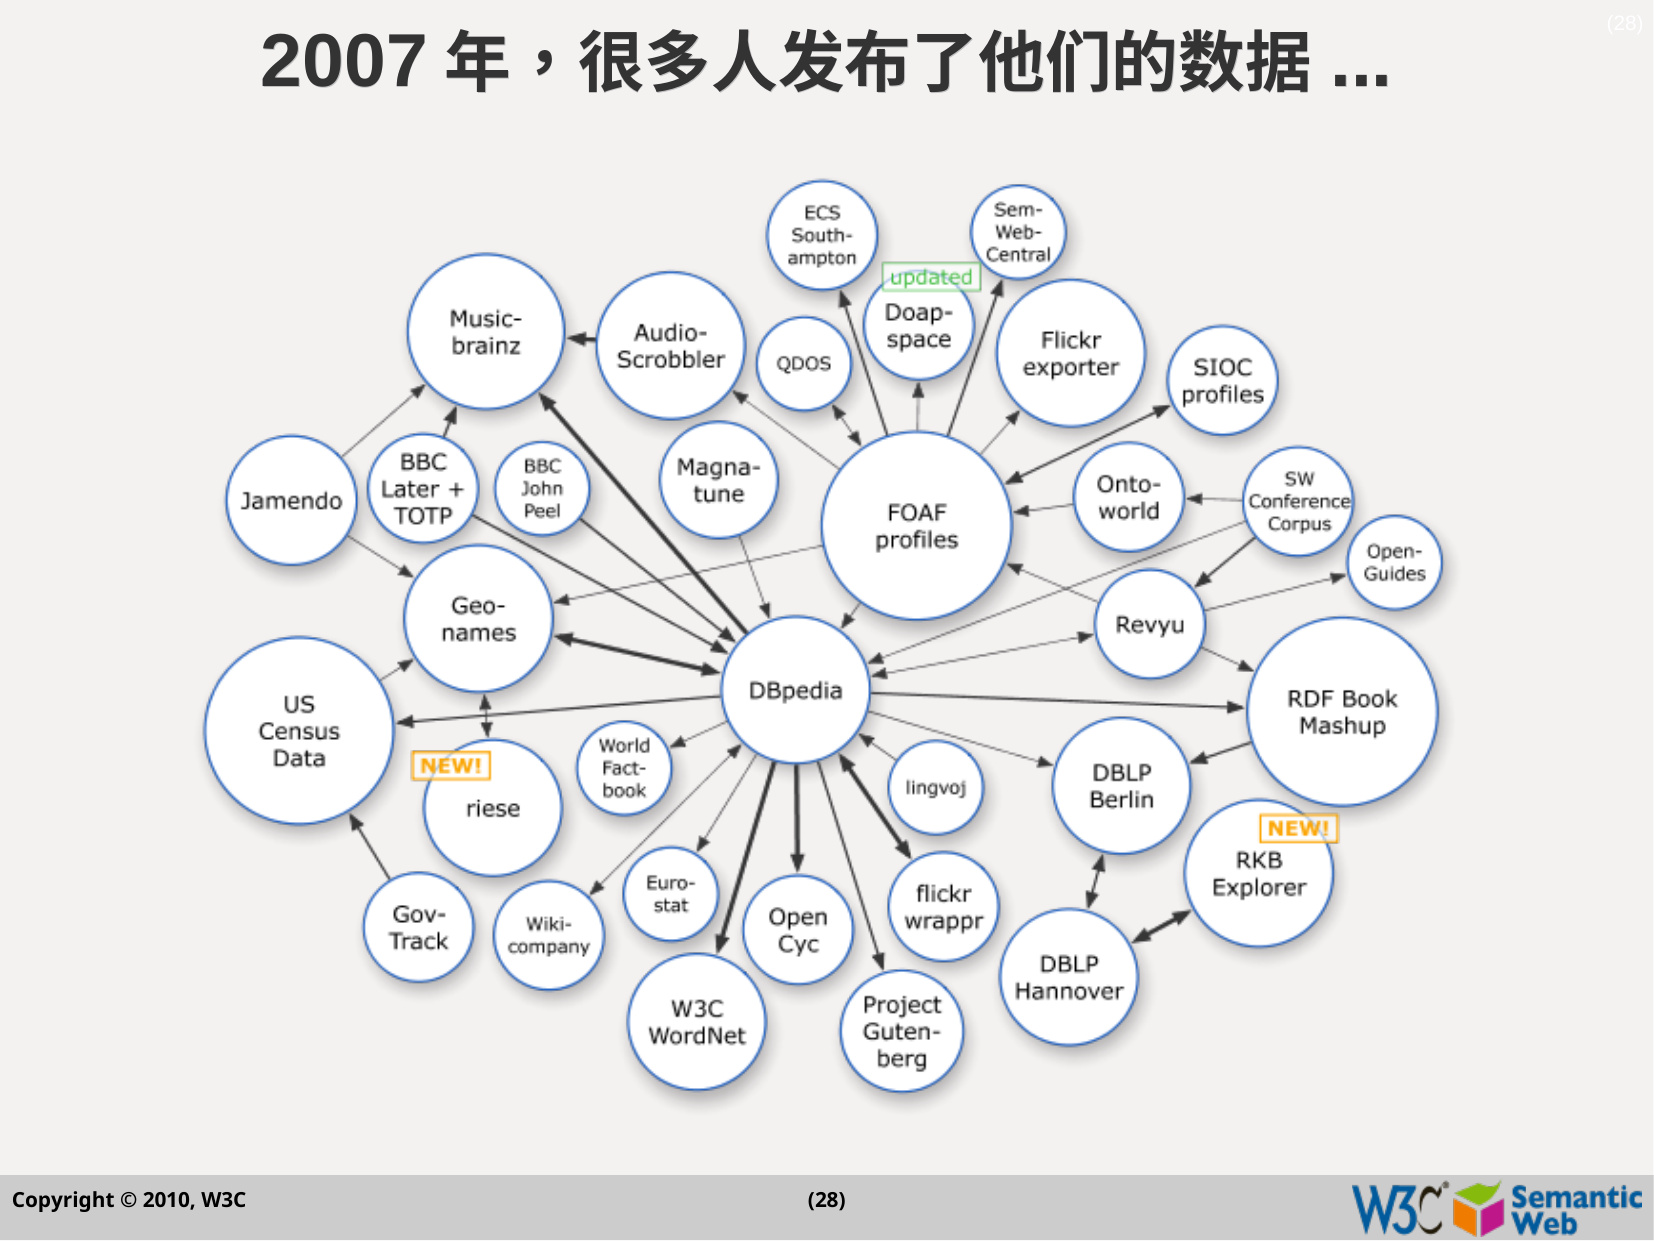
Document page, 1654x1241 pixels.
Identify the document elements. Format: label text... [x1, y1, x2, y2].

title 2007年，很多人发布了他们的数据... [0, 7, 1654, 111]
picture [1352, 1178, 1642, 1237]
picture [171, 151, 1487, 1140]
